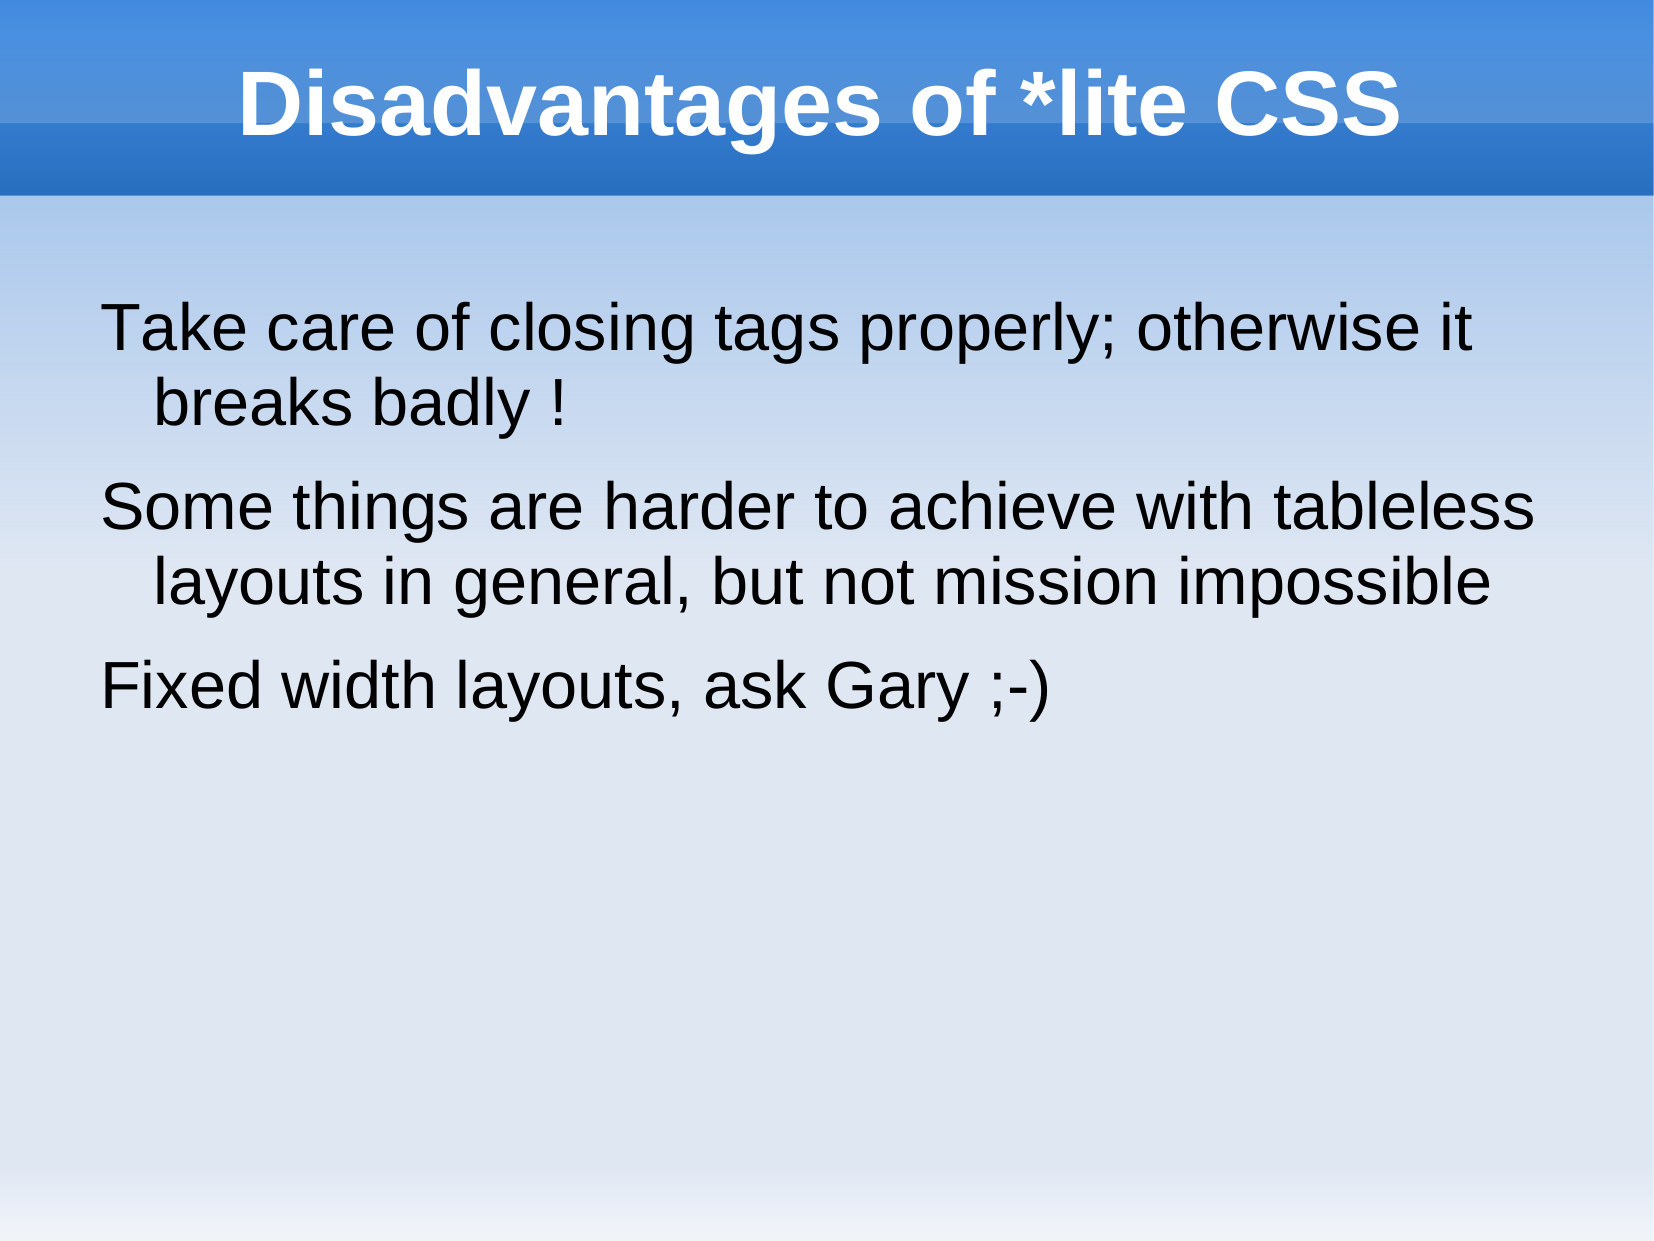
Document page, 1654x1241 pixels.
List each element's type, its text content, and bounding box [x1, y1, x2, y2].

list Take care of closing tags properly; otherwise it breaks badly ! Some things are harder to achieve with tableless layouts in general, but not mission impossible Fixed width layouts, ask Gary ;-) [82, 290, 1571, 1094]
title Disadvantages of *lite CSS [76, 7, 1565, 200]
picture [0, 0, 1654, 1241]
